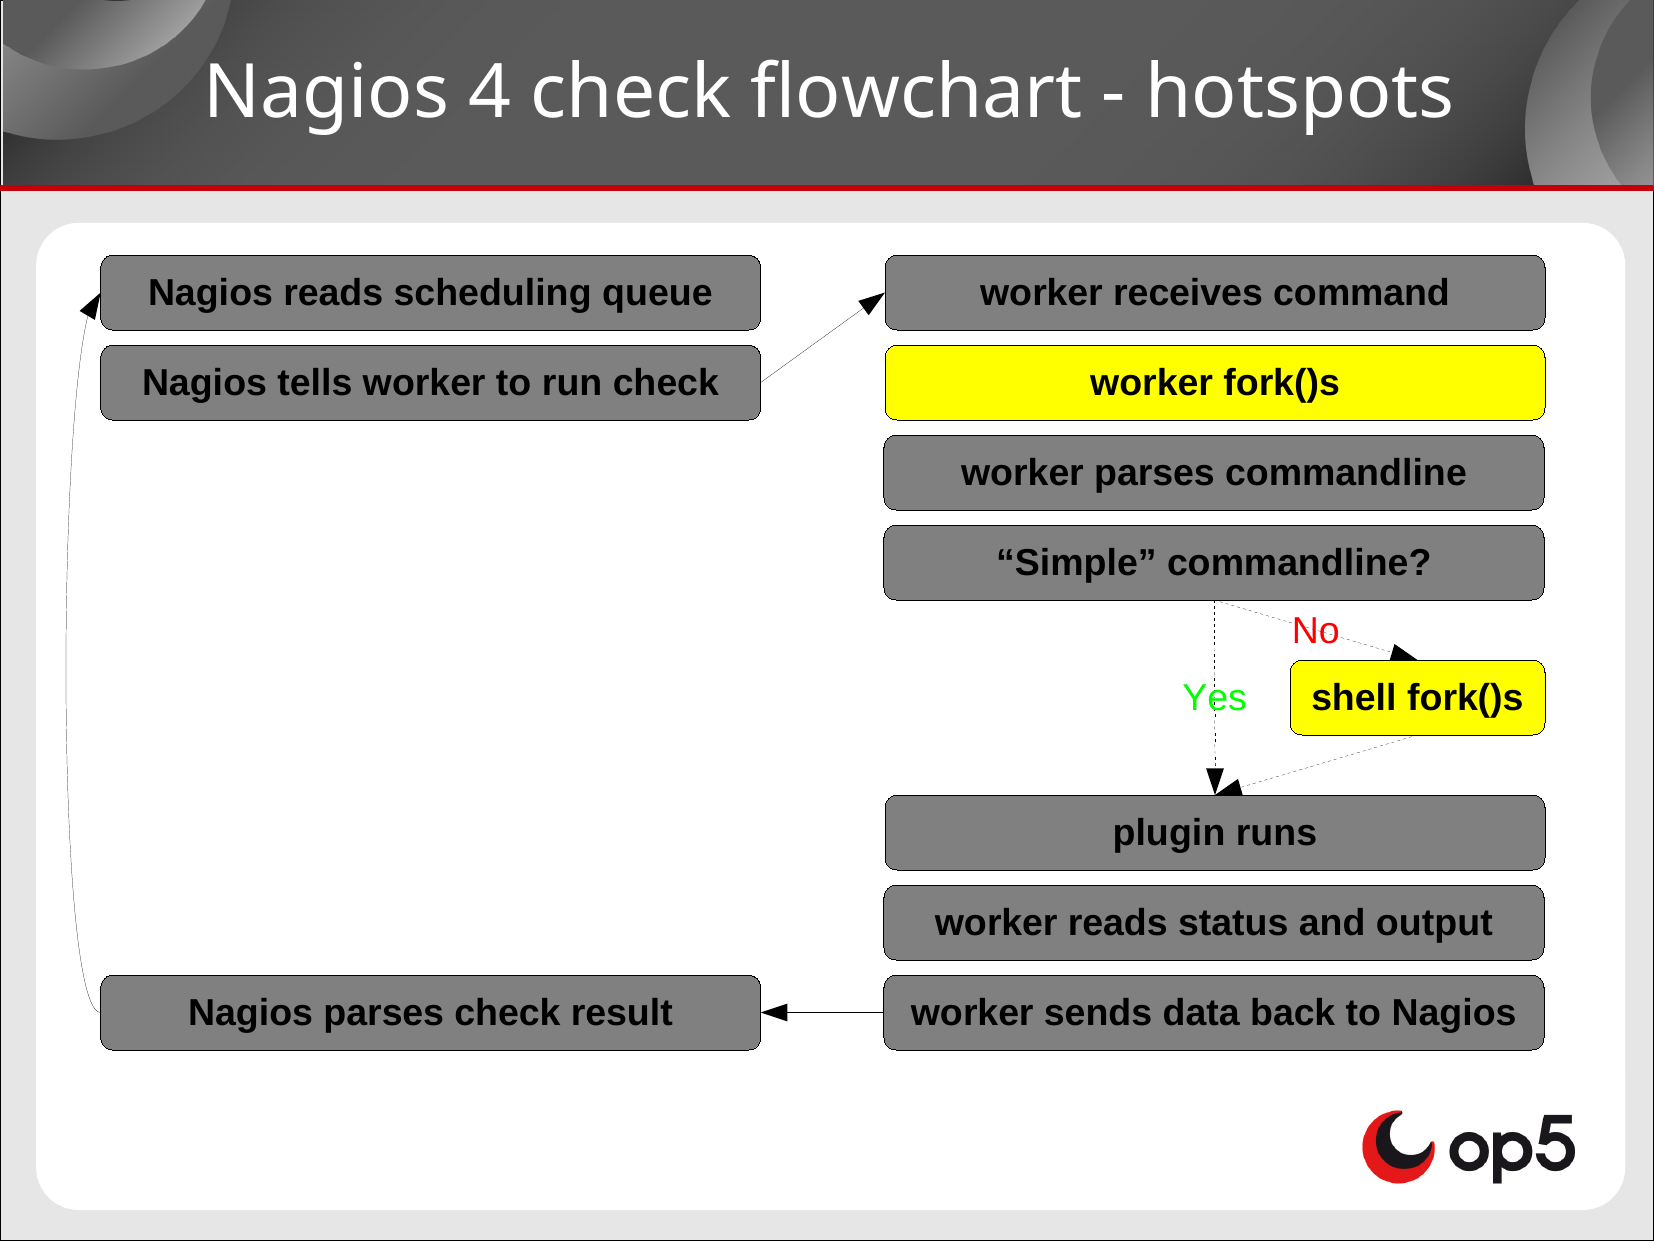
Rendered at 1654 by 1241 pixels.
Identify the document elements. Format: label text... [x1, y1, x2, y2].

picture [3, 0, 1654, 185]
picture [1350, 1103, 1587, 1191]
text_box worker fork()s [885, 345, 1546, 421]
text_box Nagios tells worker to run check [100, 345, 761, 421]
text_box shell fork()s [1290, 660, 1546, 736]
text_box worker sends data back to Nagios [883, 975, 1545, 1051]
text_box worker receives command [885, 255, 1546, 331]
text_box worker reads status and output [883, 885, 1545, 961]
text_box Nagios parses check result [100, 975, 761, 1051]
text_box “Simple” commandline? [883, 525, 1545, 601]
title Nagios 4 check flowchart - hotspots [88, 0, 1571, 175]
text_box plugin runs [885, 795, 1546, 871]
text_box Nagios reads scheduling queue [100, 255, 761, 331]
text_box worker parses commandline [883, 435, 1545, 511]
